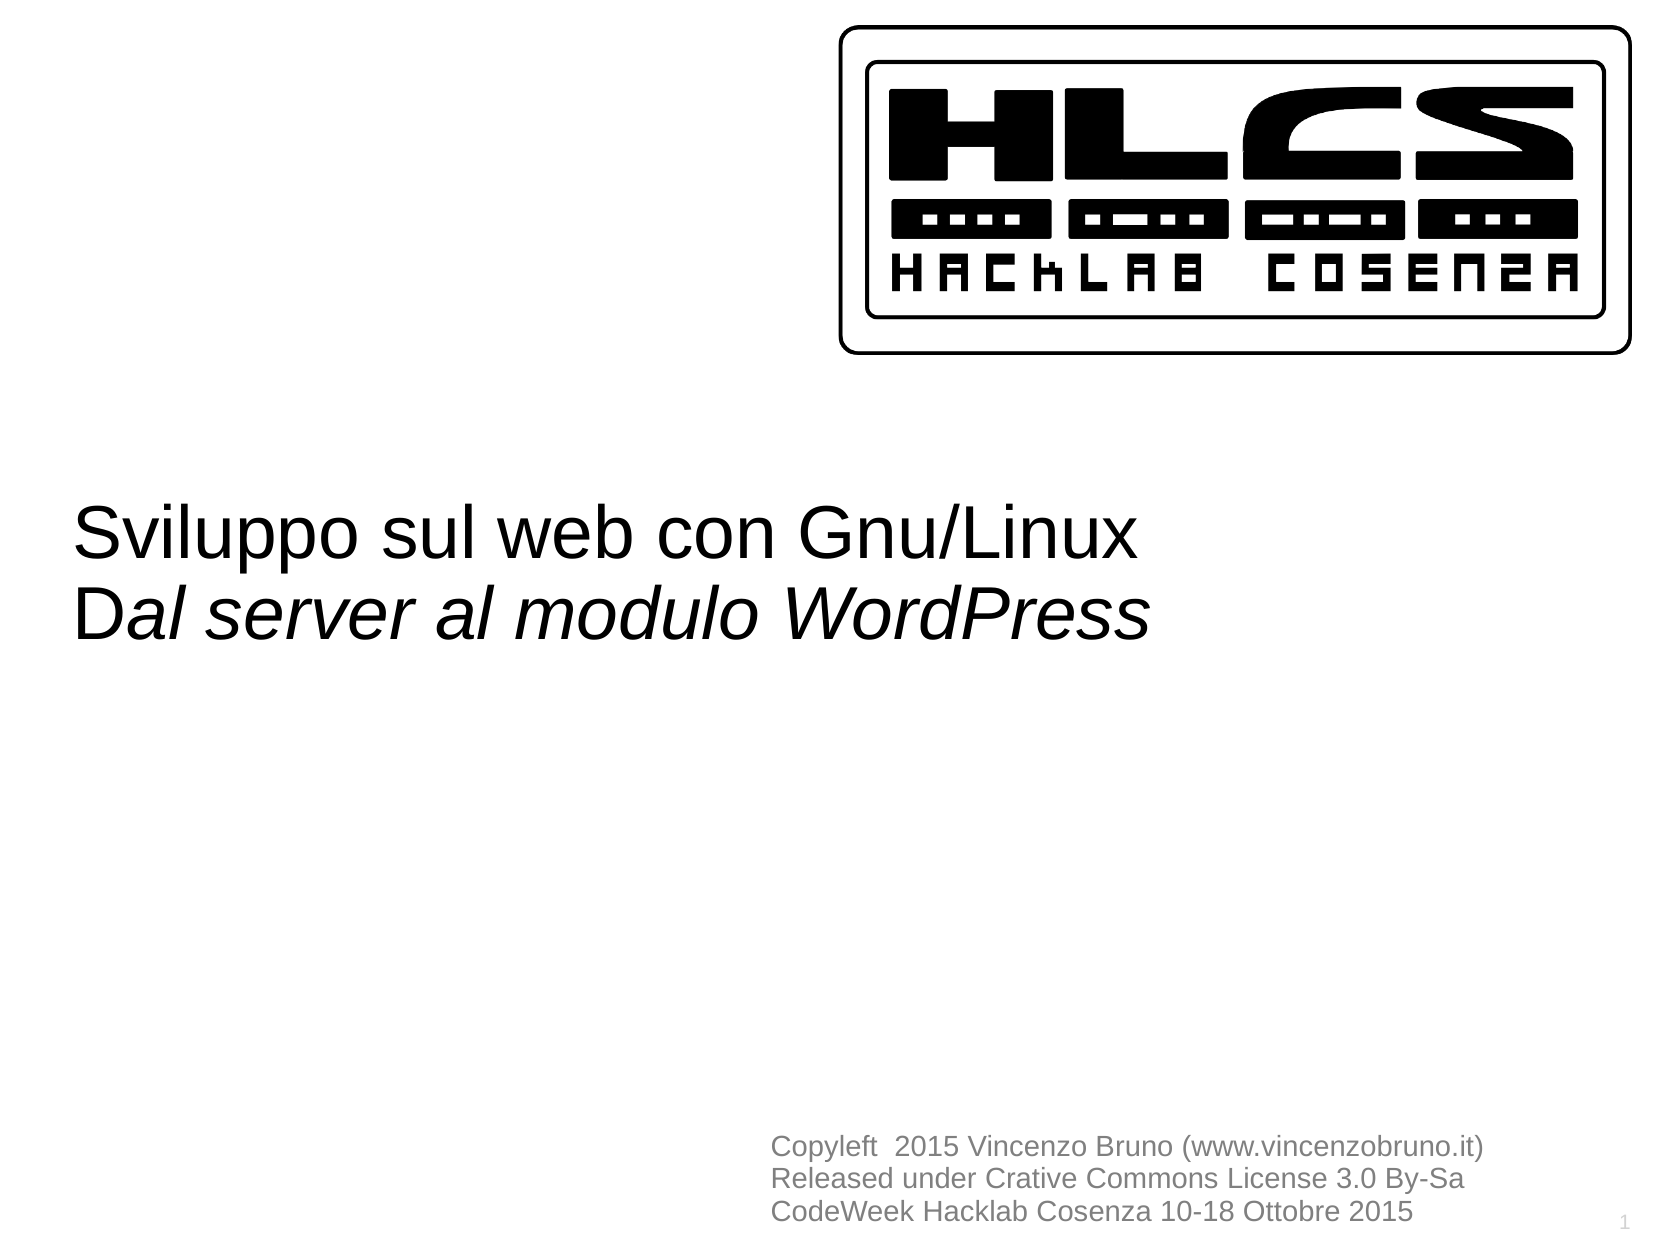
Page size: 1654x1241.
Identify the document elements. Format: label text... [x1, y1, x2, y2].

text_box Copyleft 2015 Vincenzo Bruno (www.vincenzobruno.it) Released under Crative Commons License 3.0 By-Sa CodeWeek Hacklab Cosenza 10-18 Ottobre 2015 [755, 1122, 1502, 1236]
picture [838, 25, 1632, 355]
title Sviluppo sul web con Gnu/Linux Dal server al modulo WordPress [59, 417, 1534, 733]
